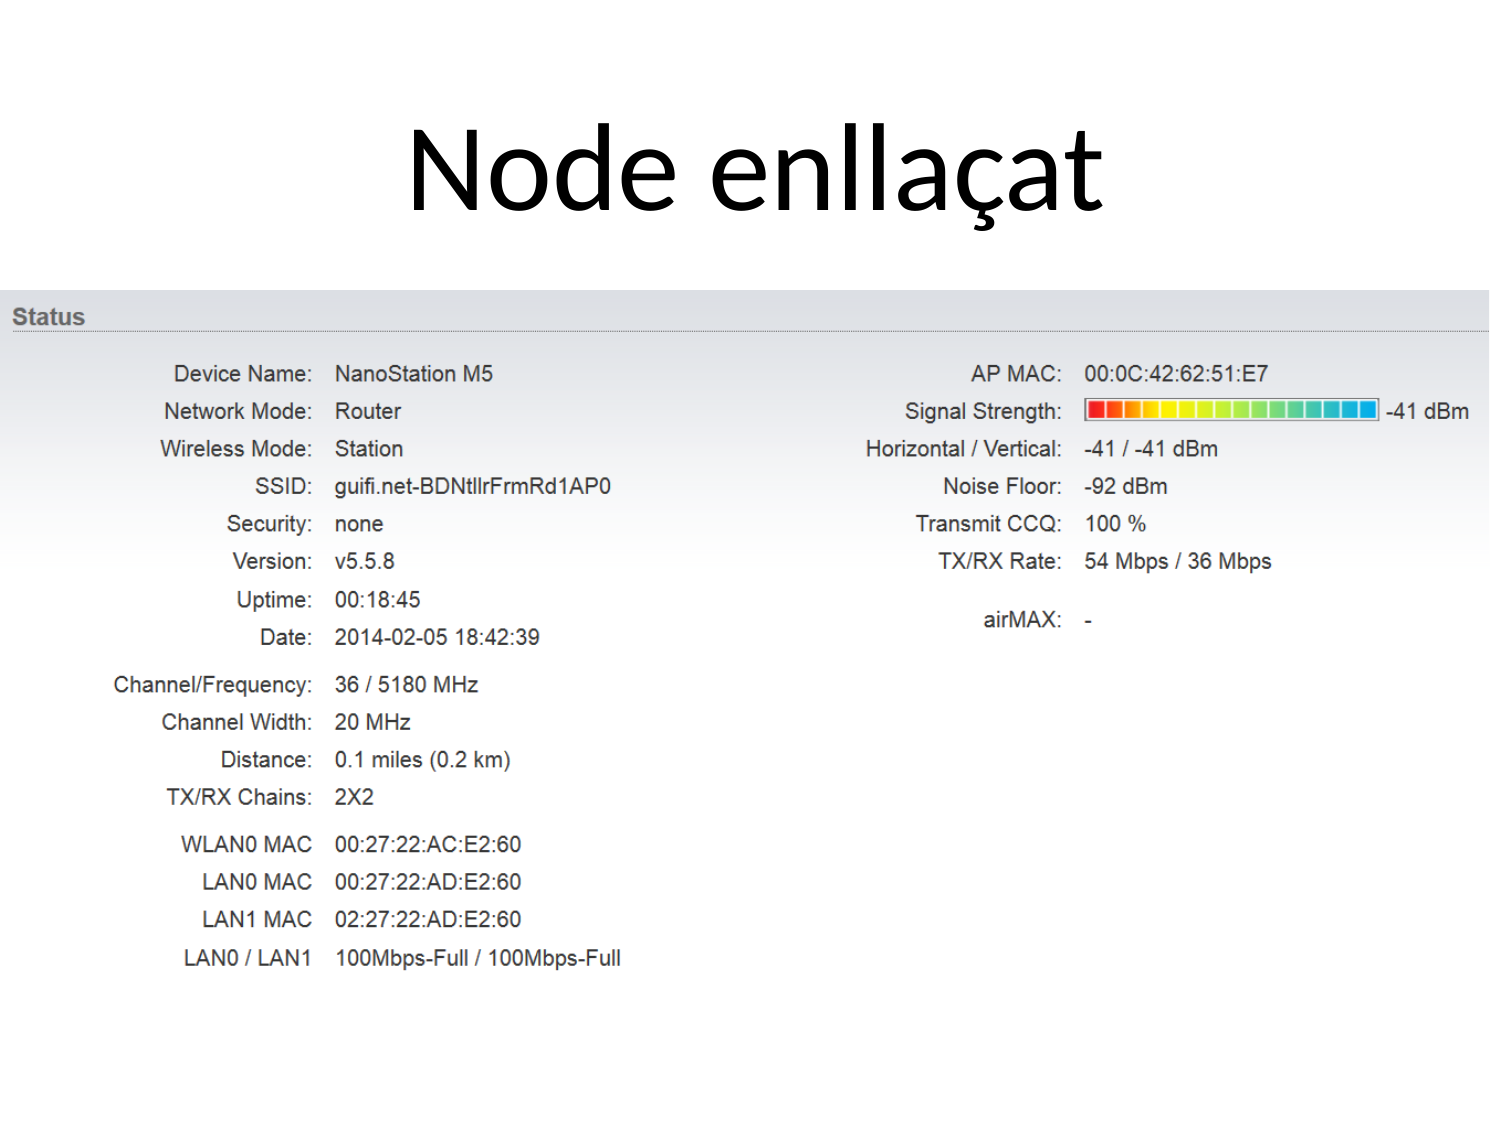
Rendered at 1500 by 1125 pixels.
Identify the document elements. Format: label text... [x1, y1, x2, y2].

text_box Node enllaçat [123, 78, 1388, 232]
picture [0, 290, 1490, 1000]
